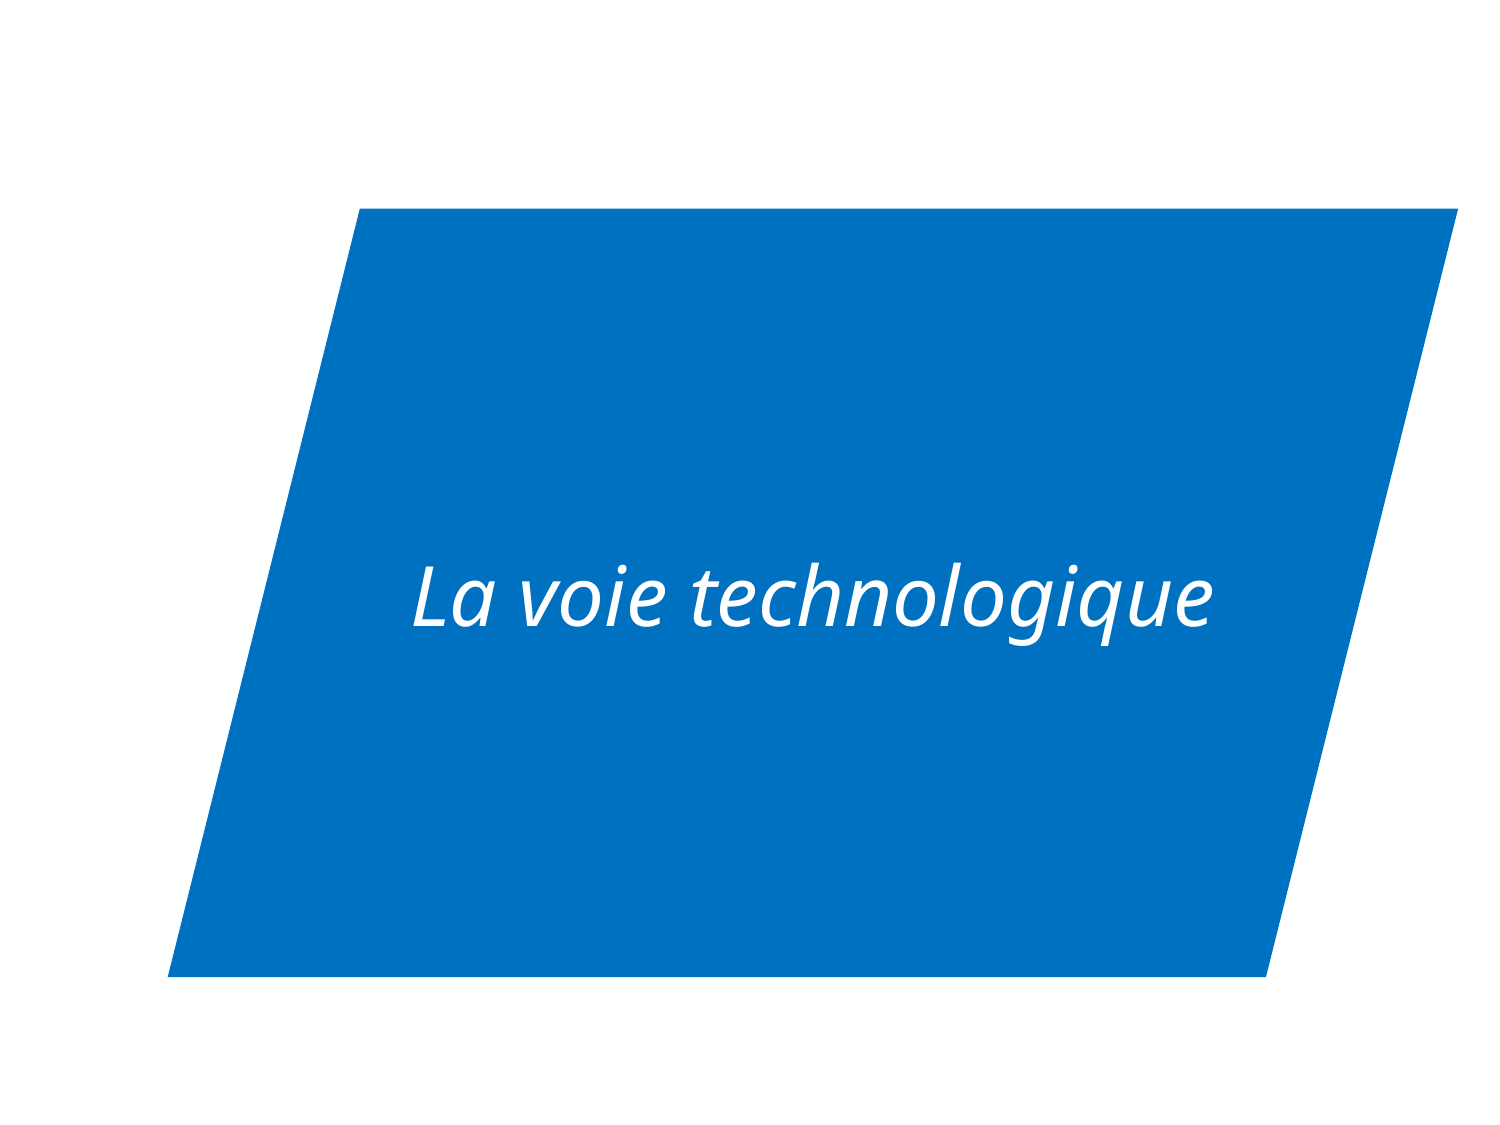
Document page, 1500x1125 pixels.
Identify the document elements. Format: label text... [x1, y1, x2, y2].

text_box La voie technologique [167, 208, 1459, 978]
